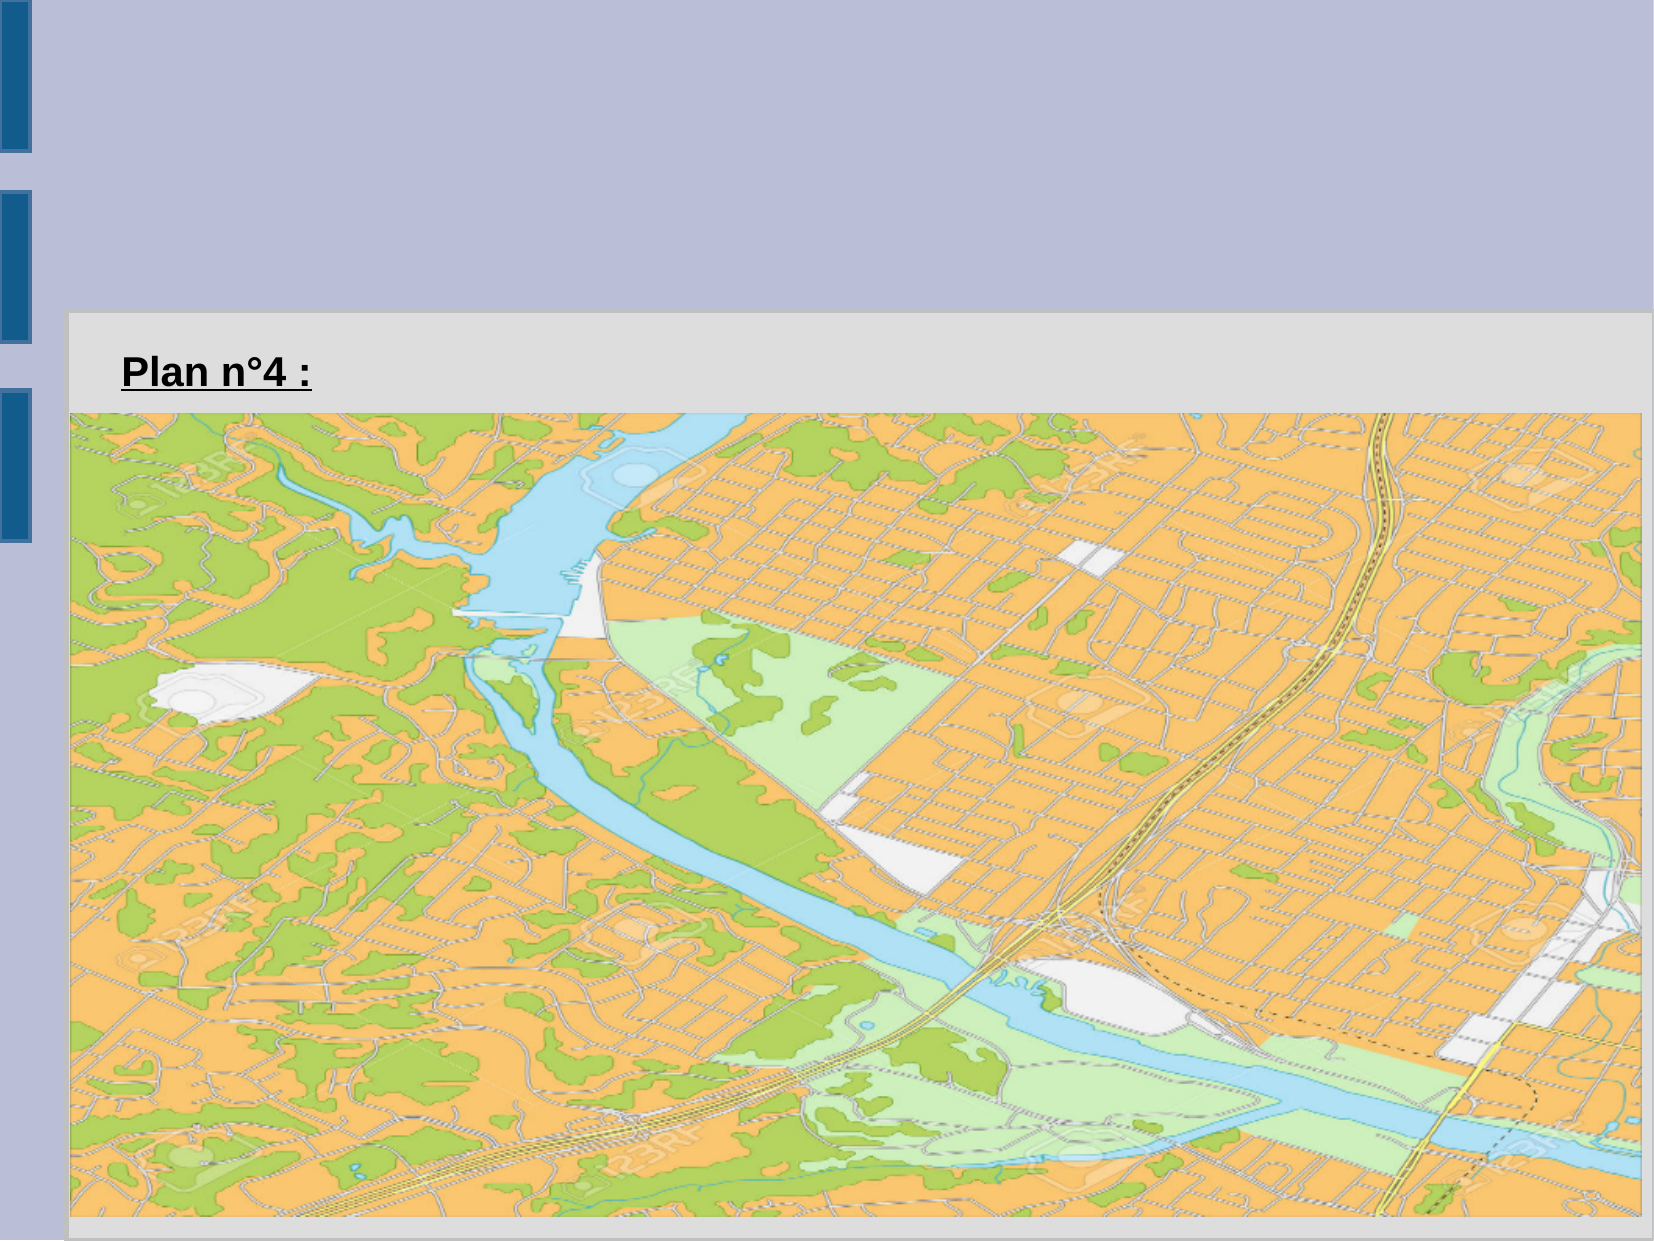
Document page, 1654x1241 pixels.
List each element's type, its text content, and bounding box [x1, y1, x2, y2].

picture [70, 413, 1642, 1217]
list Plan n°4 : [121, 344, 1534, 413]
